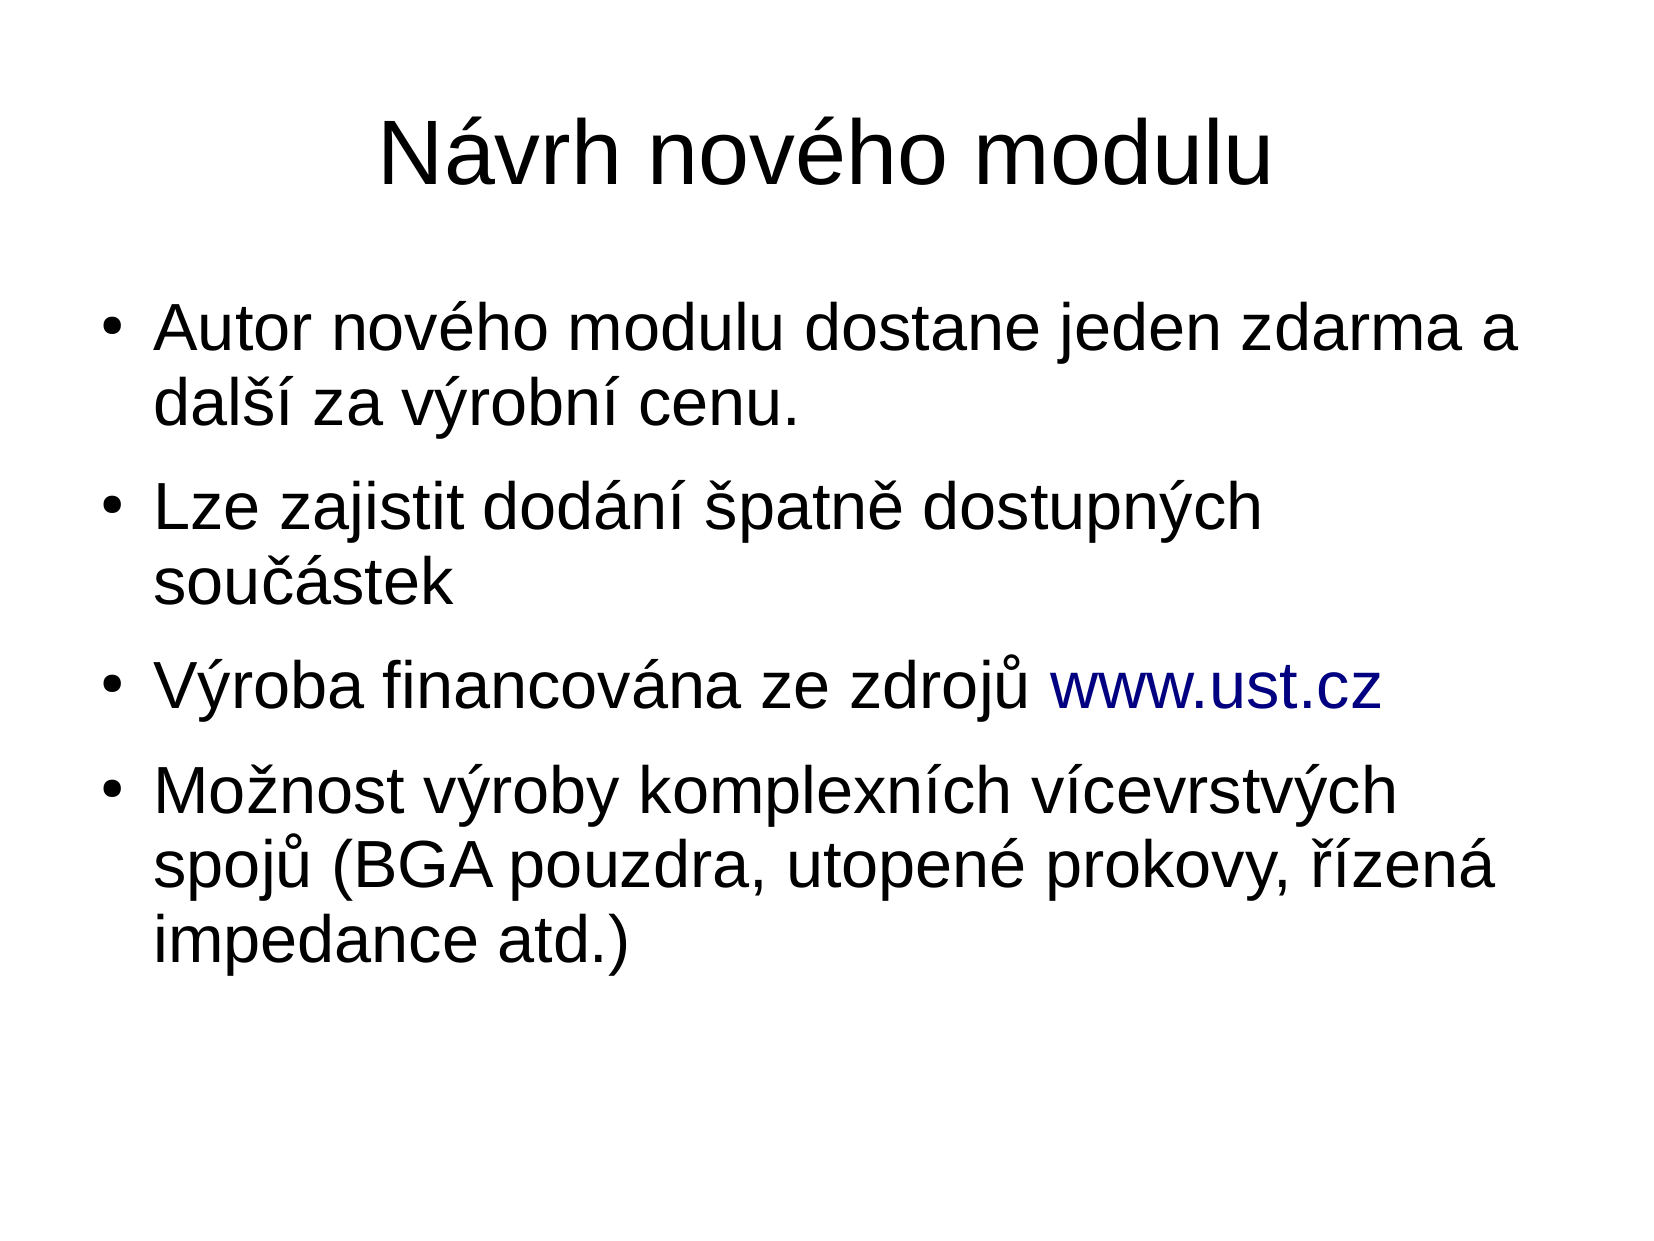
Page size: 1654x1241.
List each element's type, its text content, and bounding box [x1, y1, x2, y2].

title Návrh nového modulu [82, 49, 1571, 257]
list Autor nového modulu dostane jeden zdarma a další za výrobní cenu. Lze zajistit dodání špatně dostupných součástek Výroba financována ze zdrojů www.ust.cz Možnost výroby komplexních vícevrstvých spojů (BGA pouzdra, utopené prokovy, řízená impedance atd.) [82, 290, 1571, 1109]
